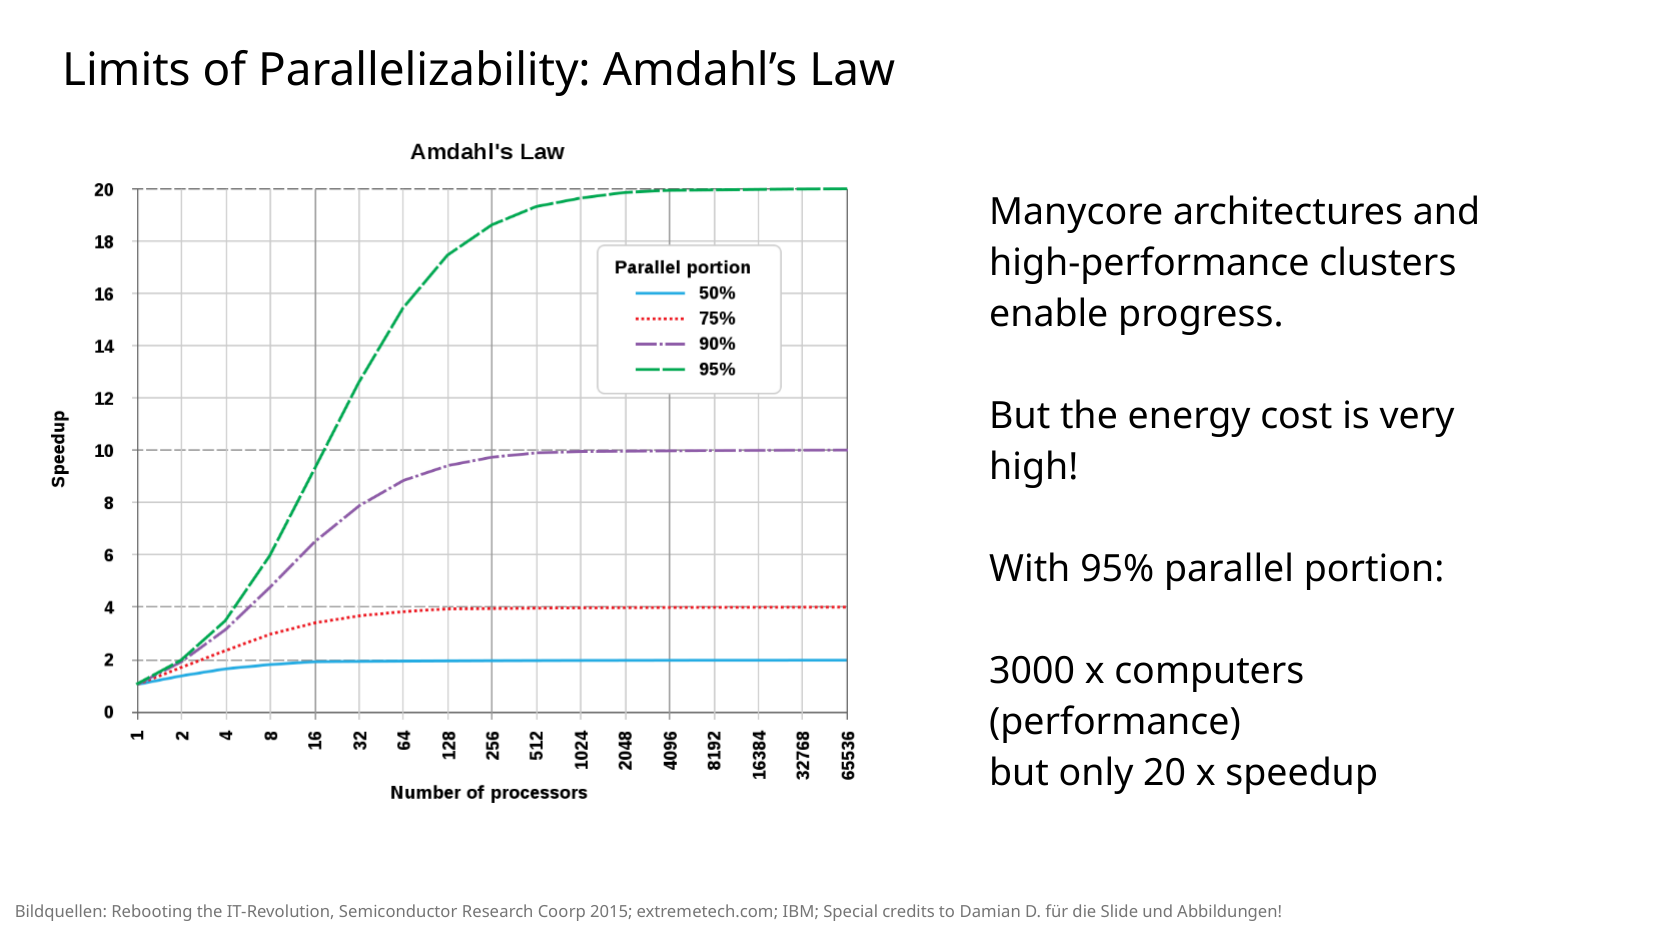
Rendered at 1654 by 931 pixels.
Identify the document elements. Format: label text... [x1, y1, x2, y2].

text_box Bildquellen: Rebooting the IT-Revolution, Semiconductor Research Coorp 2015; extremetech.com; IBM; Special credits to Damian D. für die Slide und Abbildungen! [0, 891, 1654, 931]
picture [29, 121, 932, 827]
text_box Manycore architectures and high-performance clusters enable progress. But the energy cost is very high! With 95% parallel portion: 3000 x computers (performance) but only 20 x speedup [974, 177, 1536, 781]
text_box Limits of Parallelizability: Amdahl’s Law [47, 29, 1613, 155]
